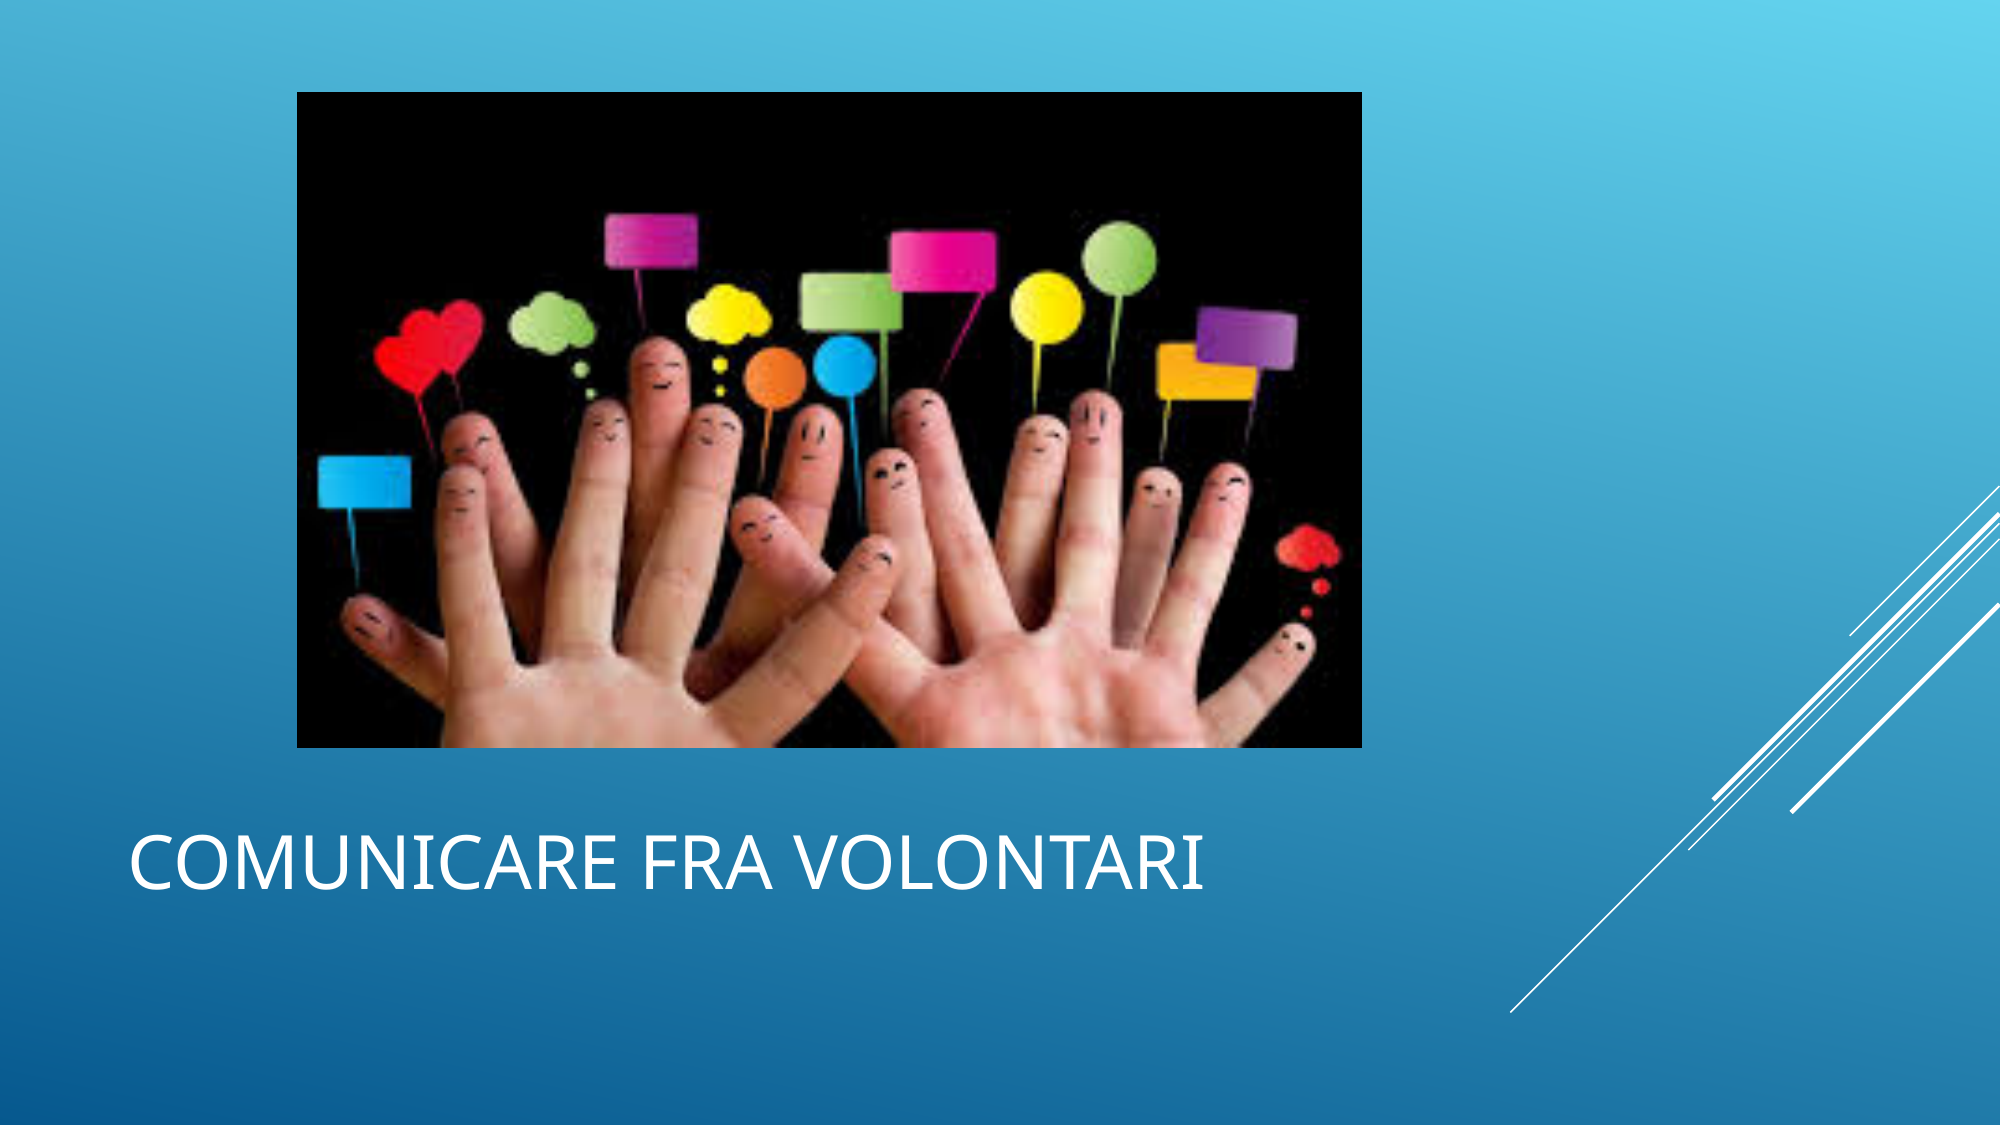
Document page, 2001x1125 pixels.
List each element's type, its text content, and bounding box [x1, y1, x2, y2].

title Comunicare fra volontari [112, 736, 1513, 984]
picture [297, 92, 1362, 748]
